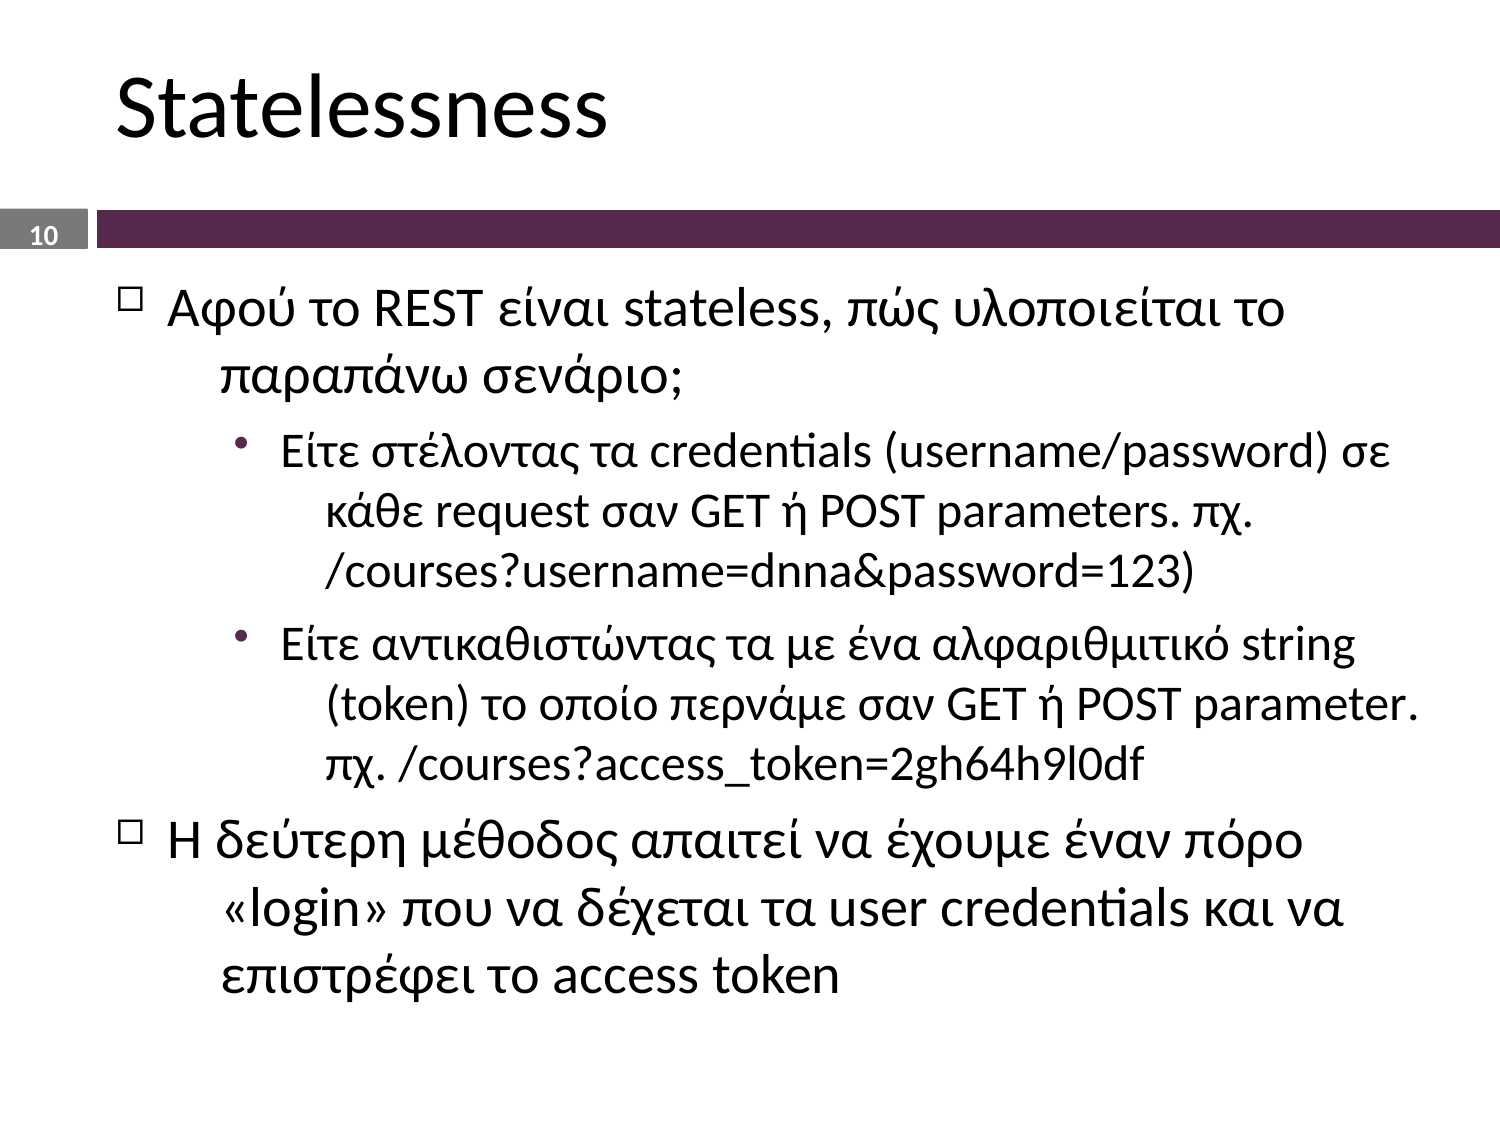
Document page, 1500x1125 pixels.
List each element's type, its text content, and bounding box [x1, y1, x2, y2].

list Αφού το REST είναι stateless, πώς υλοποιείται το παραπάνω σενάριο; Είτε στέλοντας τα credentials (username/password) σε κάθε request σαν GET ή POST parameters. πχ. /courses?username=dnna&password=123) Είτε αντικαθιστώντας τα με ένα αλφαριθμιτικό string (token) το οποίο περνάμε σαν GET ή POST parameter. πχ. /courses?access_token=2gh64h9l0df Η δεύτερη μέθοδος απαιτεί να έχουμε έναν πόρο «login» που να δέχεται τα user credentials και να επιστρέφει το access token [100, 262, 1438, 1059]
text_box [0, 208, 88, 249]
title Statelessness [100, 19, 1438, 182]
